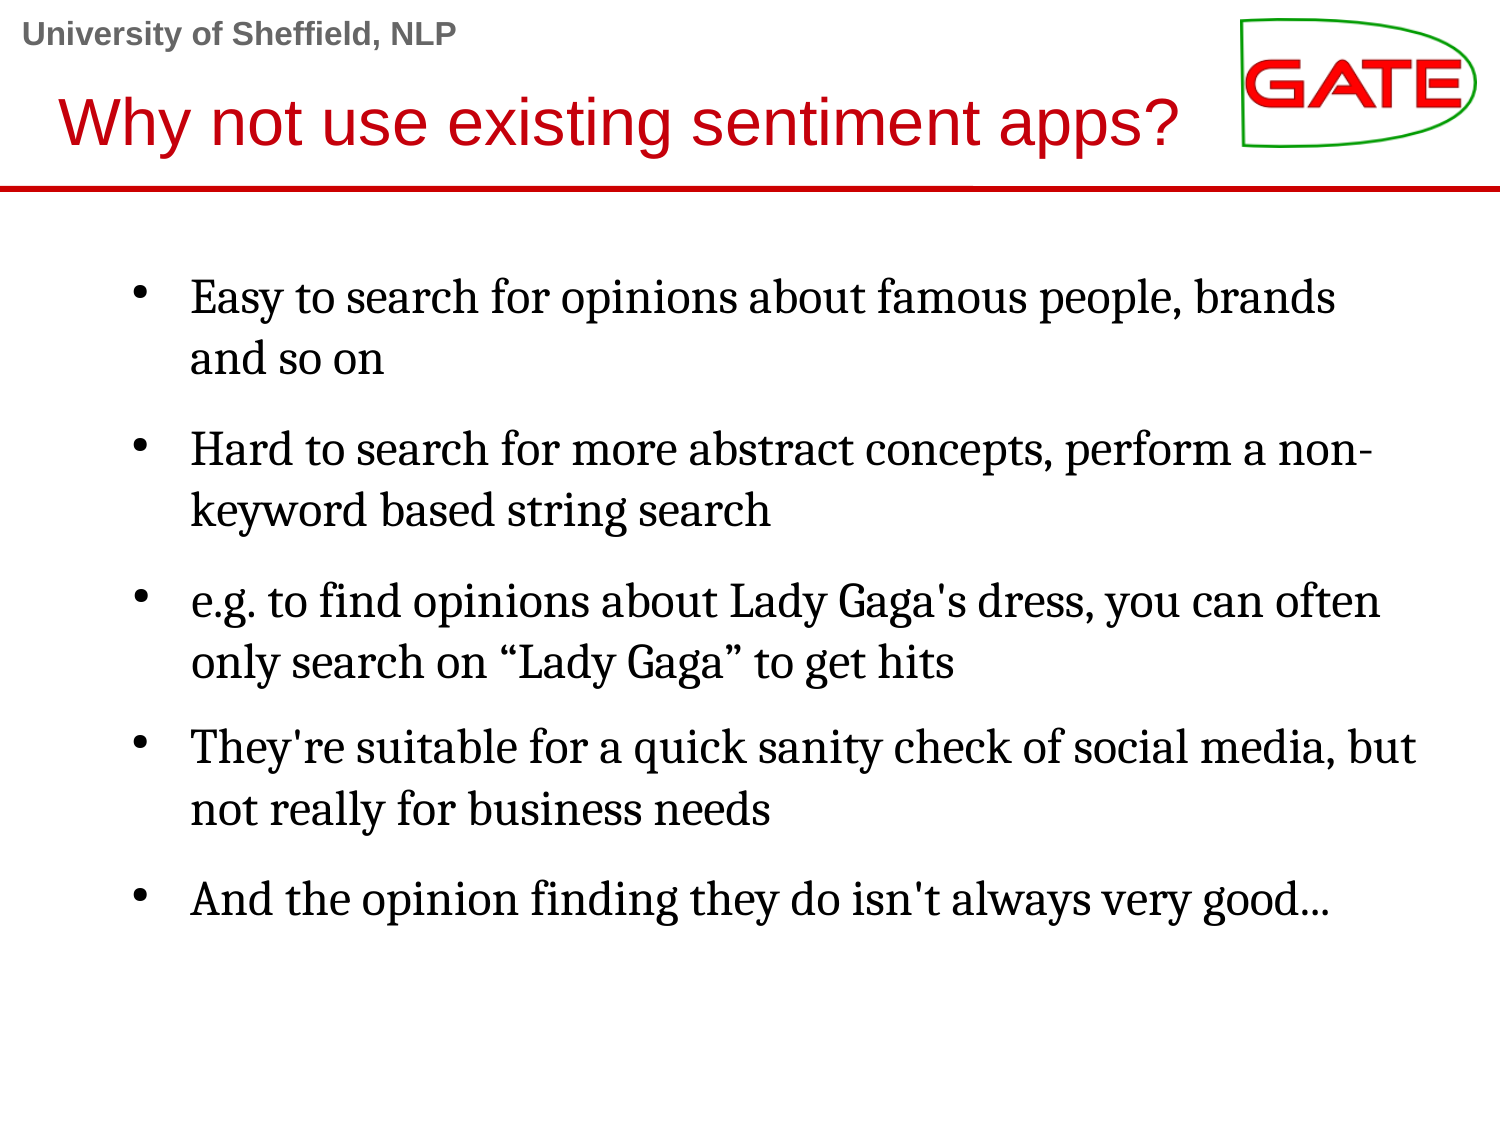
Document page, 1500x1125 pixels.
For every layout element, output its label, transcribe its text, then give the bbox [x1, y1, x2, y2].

picture [1240, 18, 1477, 148]
list Easy to search for opinions about famous people, brands and so on Hard to search for more abstract concepts, perform a non-keyword based string search e.g. to find opinions about Lady Gaga's dress, you can often only search on “Lady Gaga” to get hits They're suitable for a quick sanity check of social media, but not really for business needs And the opinion finding they do isn't always very good... [75, 262, 1426, 987]
title Why not use existing sentiment apps? [59, 37, 1471, 211]
